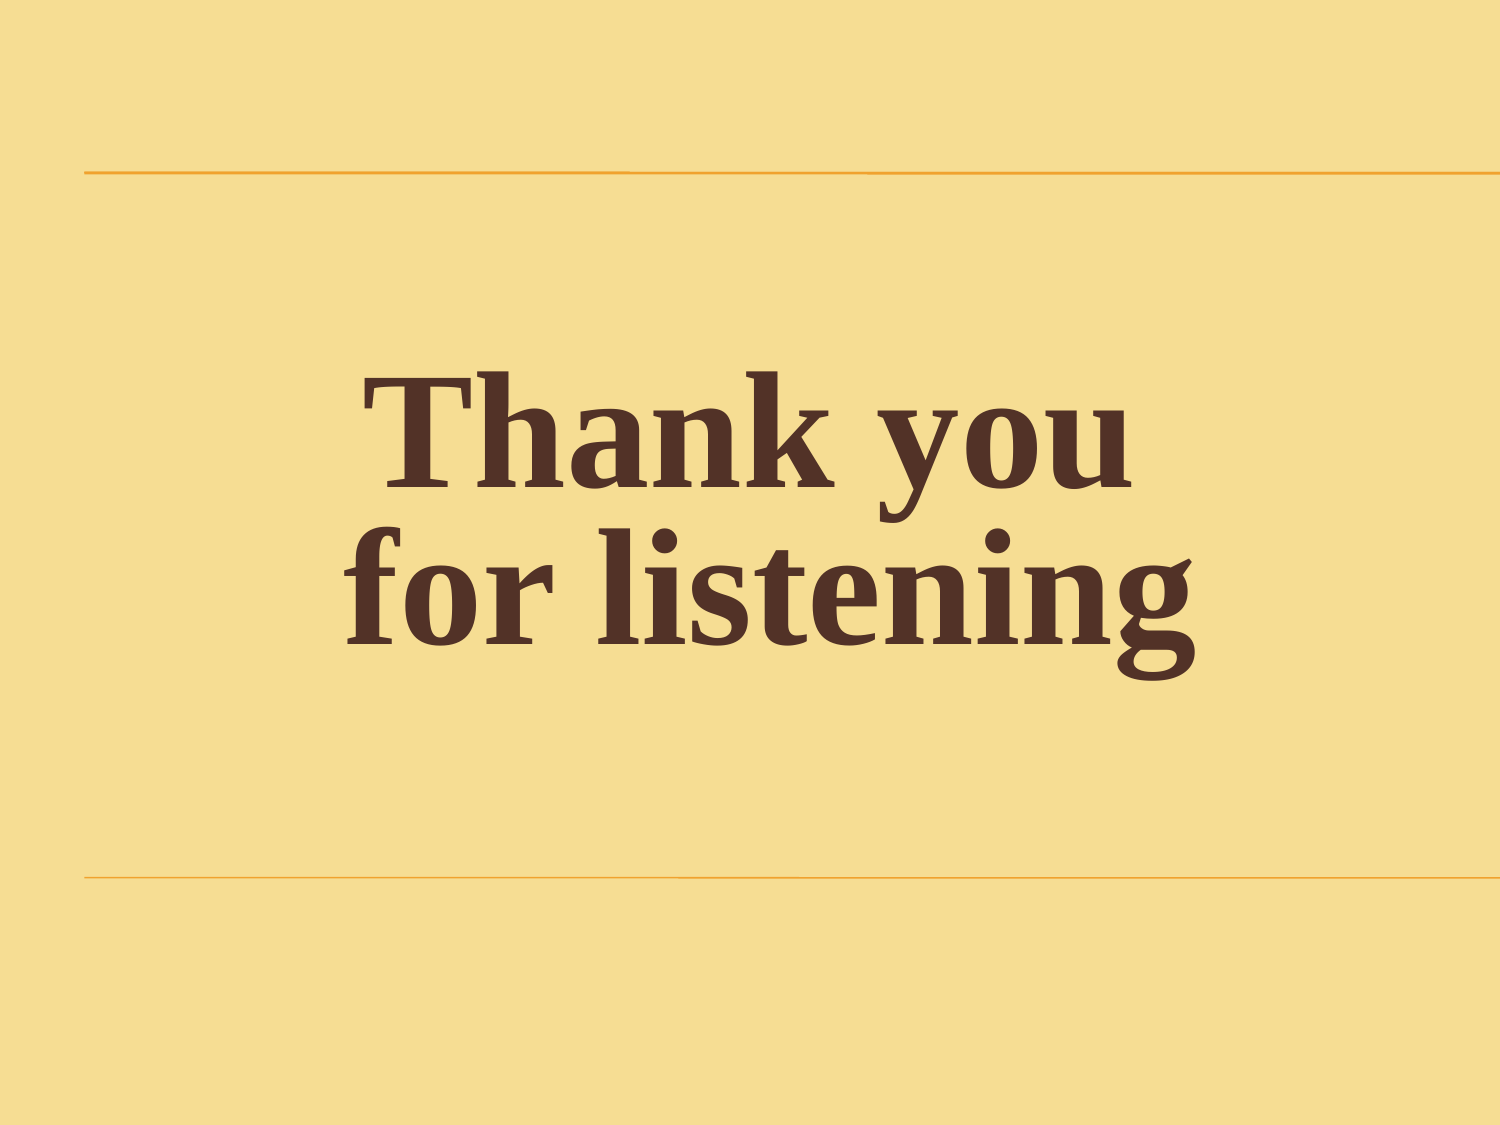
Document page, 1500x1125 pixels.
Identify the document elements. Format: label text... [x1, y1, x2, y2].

title Thank you for listening [0, 373, 1500, 669]
